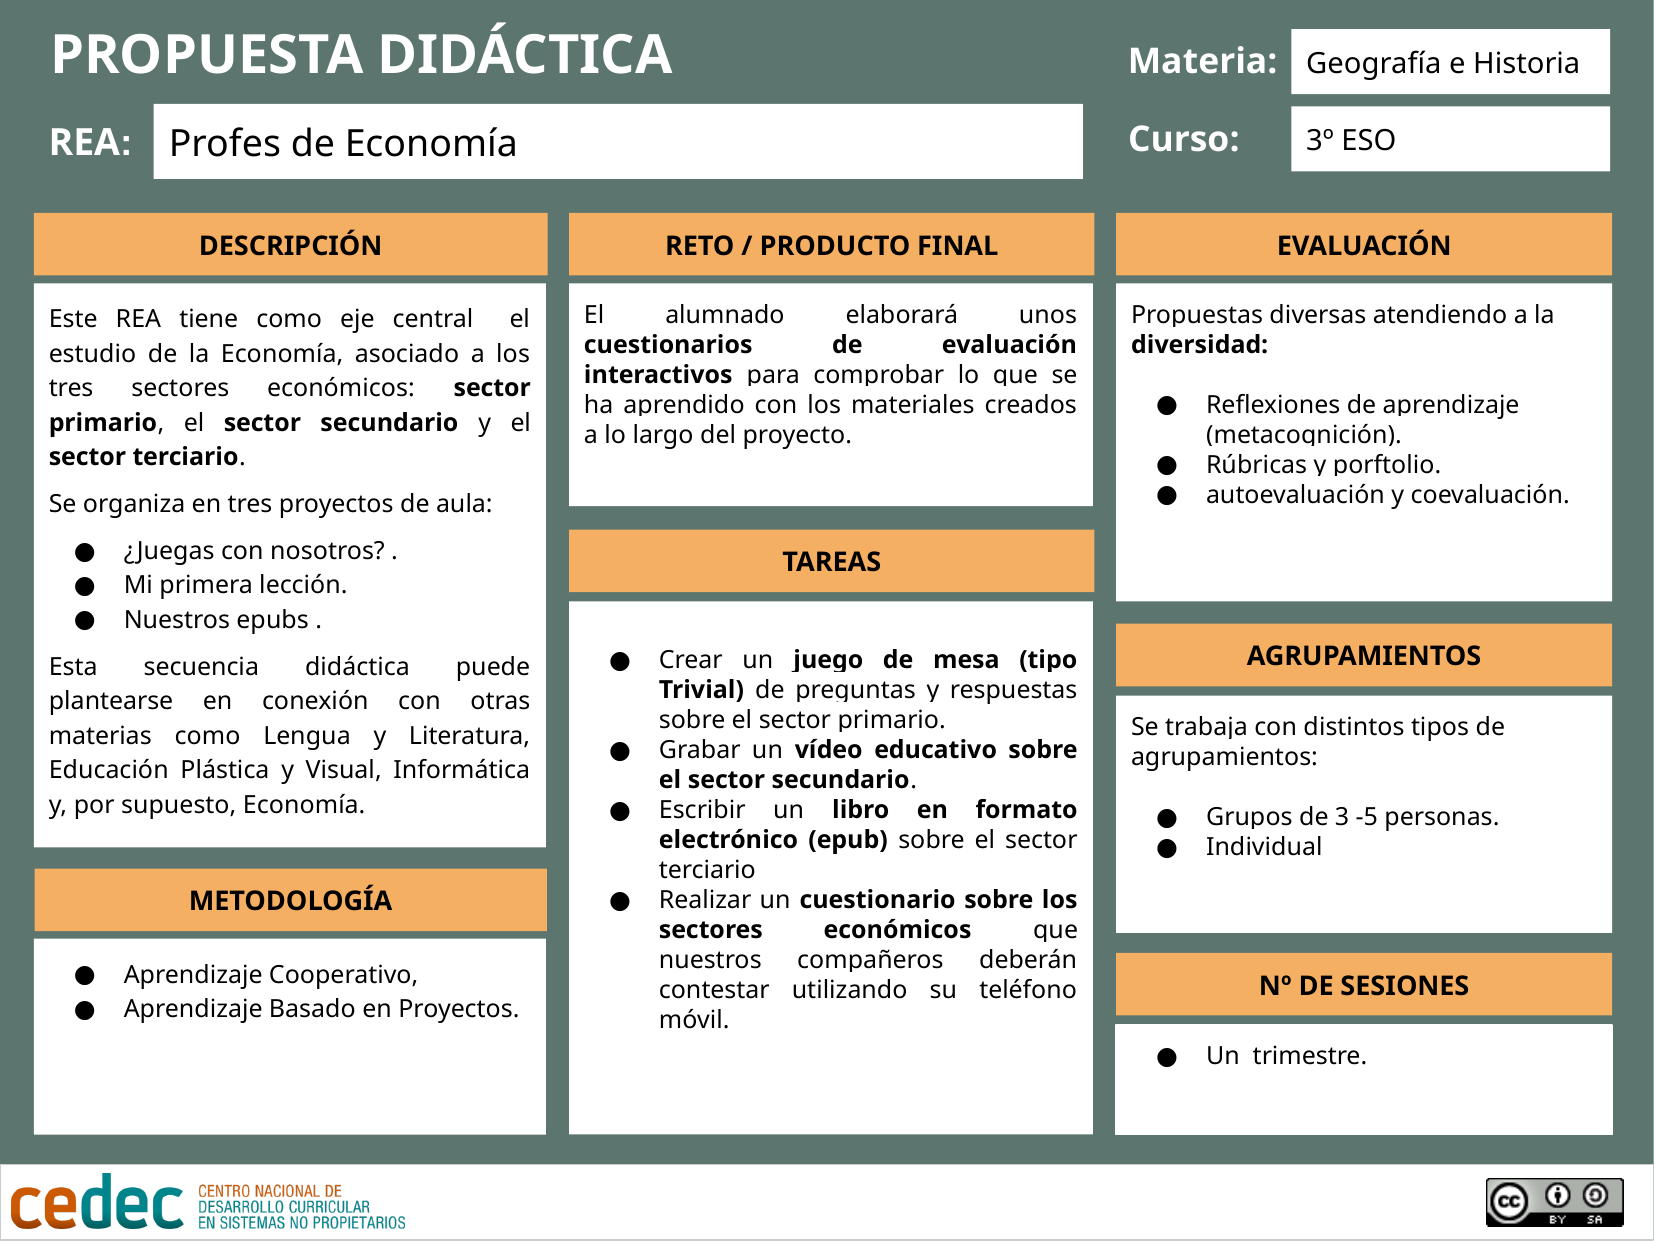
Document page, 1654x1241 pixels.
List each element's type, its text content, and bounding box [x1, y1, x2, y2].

text_box Aprendizaje Cooperativo, Aprendizaje Basado en Proyectos. [33, 938, 546, 1135]
text_box Materia: [1113, 30, 1291, 94]
text_box Este REA tiene como eje central el estudio de la Economía, asociado a los tres sectores económicos: sector primario, el sector secundario y el sector terciario. Se organiza en tres proyectos de aula: ¿Juegas con nosotros? . Mi primera lección. Nuestros epubs . Esta secuencia didáctica puede plantearse en conexión con otras materias como Lengua y Literatura, Educación Plástica y Visual, Informática y, por supuesto, Economía. [33, 283, 546, 848]
picture [1486, 1178, 1624, 1227]
text_box Nº DE SESIONES [1116, 952, 1613, 1016]
text_box El alumnado elaborará unos cuestionarios de evaluación interactivos para comprobar lo que se ha aprendido con los materiales creados a lo largo del proyecto. [569, 283, 1093, 507]
text_box Se trabaja con distintos tipos de agrupamientos: Grupos de 3 -5 personas. Individual [1116, 695, 1613, 933]
text_box Geografía e Historia [1291, 29, 1611, 95]
text_box EVALUACIÓN [1116, 212, 1613, 276]
text_box Crear un juego de mesa (tipo Trivial) de preguntas y respuestas sobre el sector primario. Grabar un vídeo educativo sobre el sector secundario. Escribir un libro en formato electrónico (epub) sobre el sector terciario Realizar un cuestionario sobre los sectores económicos que nuestros compañeros deberán contestar utilizando su teléfono móvil. [569, 601, 1093, 1135]
text_box TAREAS [569, 529, 1095, 593]
text_box [0, 1164, 1654, 1241]
text_box REA: [33, 110, 153, 174]
text_box DESCRIPCIÓN [33, 212, 548, 276]
text_box RETO / PRODUCTO FINAL [569, 212, 1095, 276]
picture [11, 1173, 405, 1229]
text_box Profes de Economía [153, 103, 1083, 179]
text_box METODOLOGÍA [34, 868, 547, 932]
text_box AGRUPAMIENTOS [1116, 623, 1613, 687]
text_box Un trimestre. [1116, 1024, 1613, 1135]
text_box PROPUESTA DIDÁCTICA [35, 11, 697, 110]
text_box 3º ESO [1291, 106, 1611, 172]
text_box Propuestas diversas atendiendo a la diversidad: Reflexiones de aprendizaje (metacognición). Rúbricas y porftolio. autoevaluación y coevaluación. [1116, 283, 1613, 602]
text_box Curso: [1113, 109, 1303, 173]
